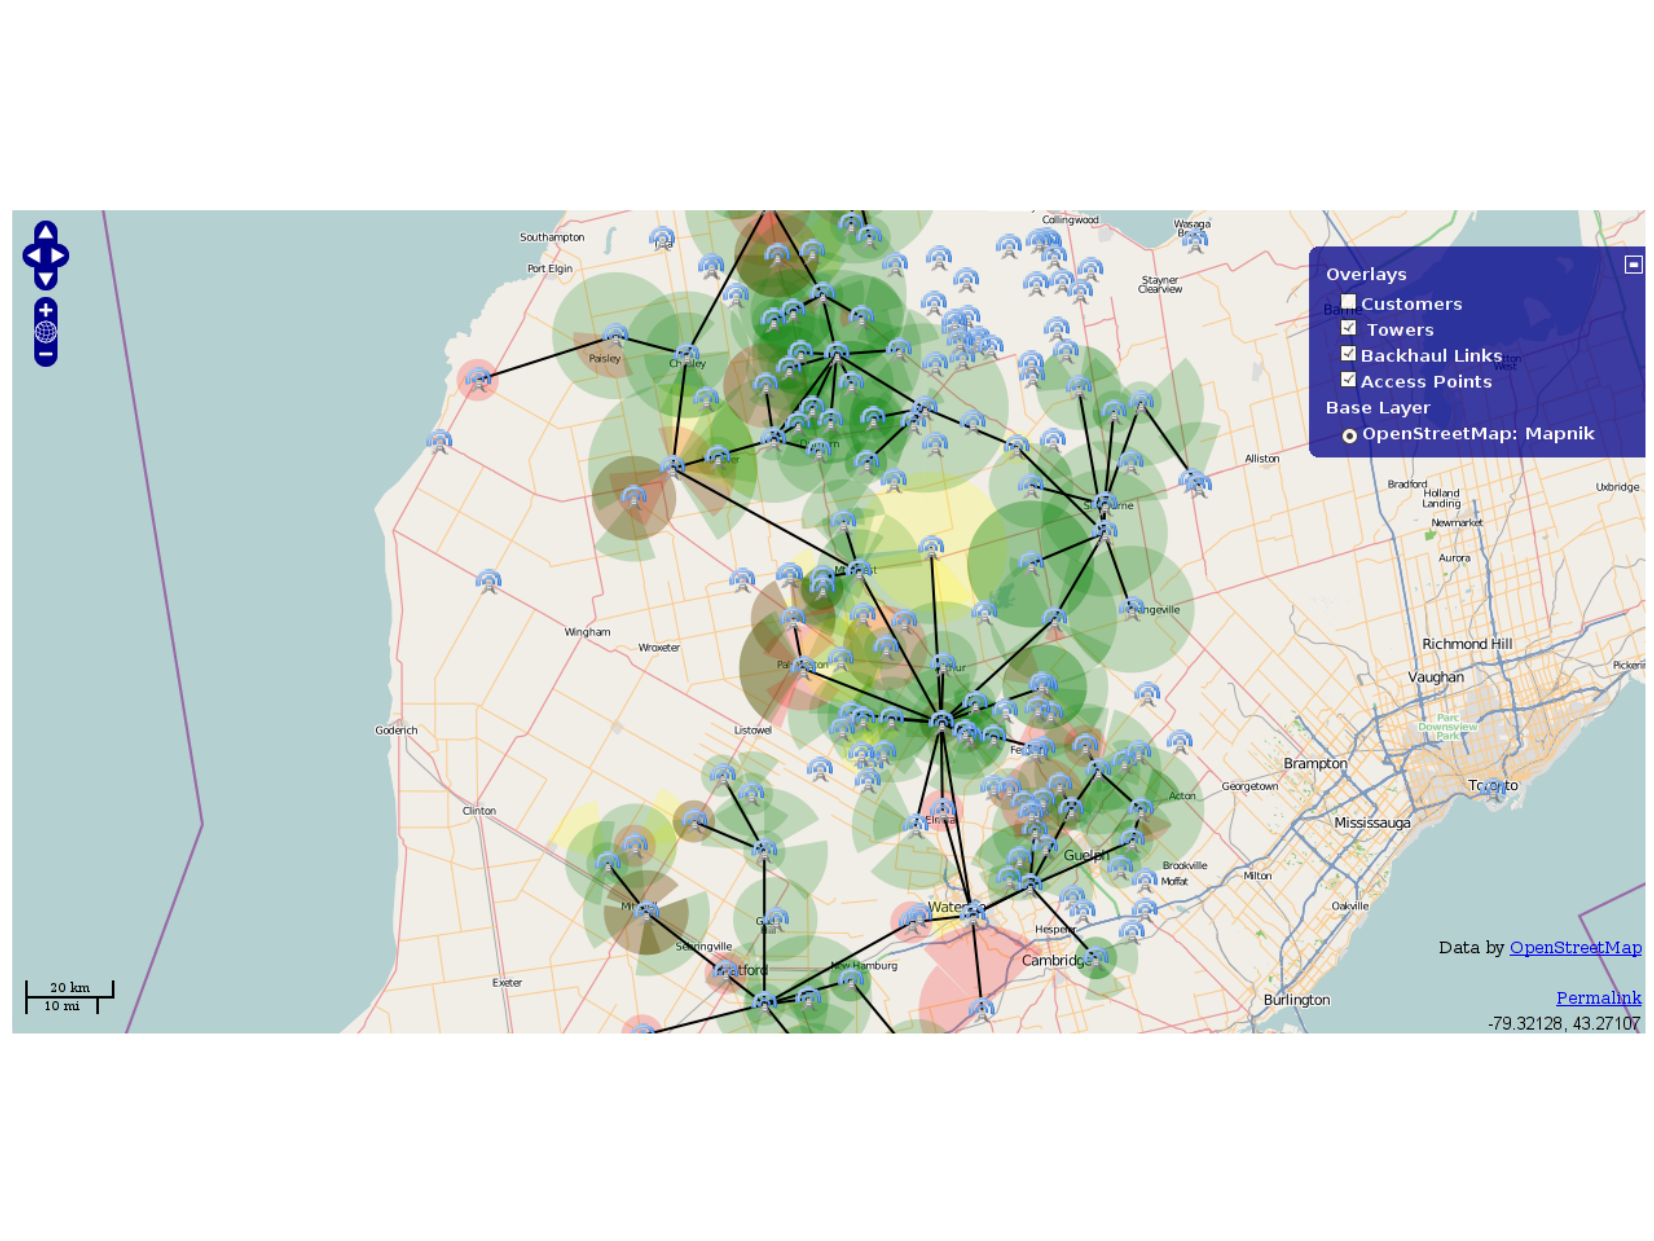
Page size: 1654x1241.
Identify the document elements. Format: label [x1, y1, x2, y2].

picture [2, 200, 1654, 1045]
